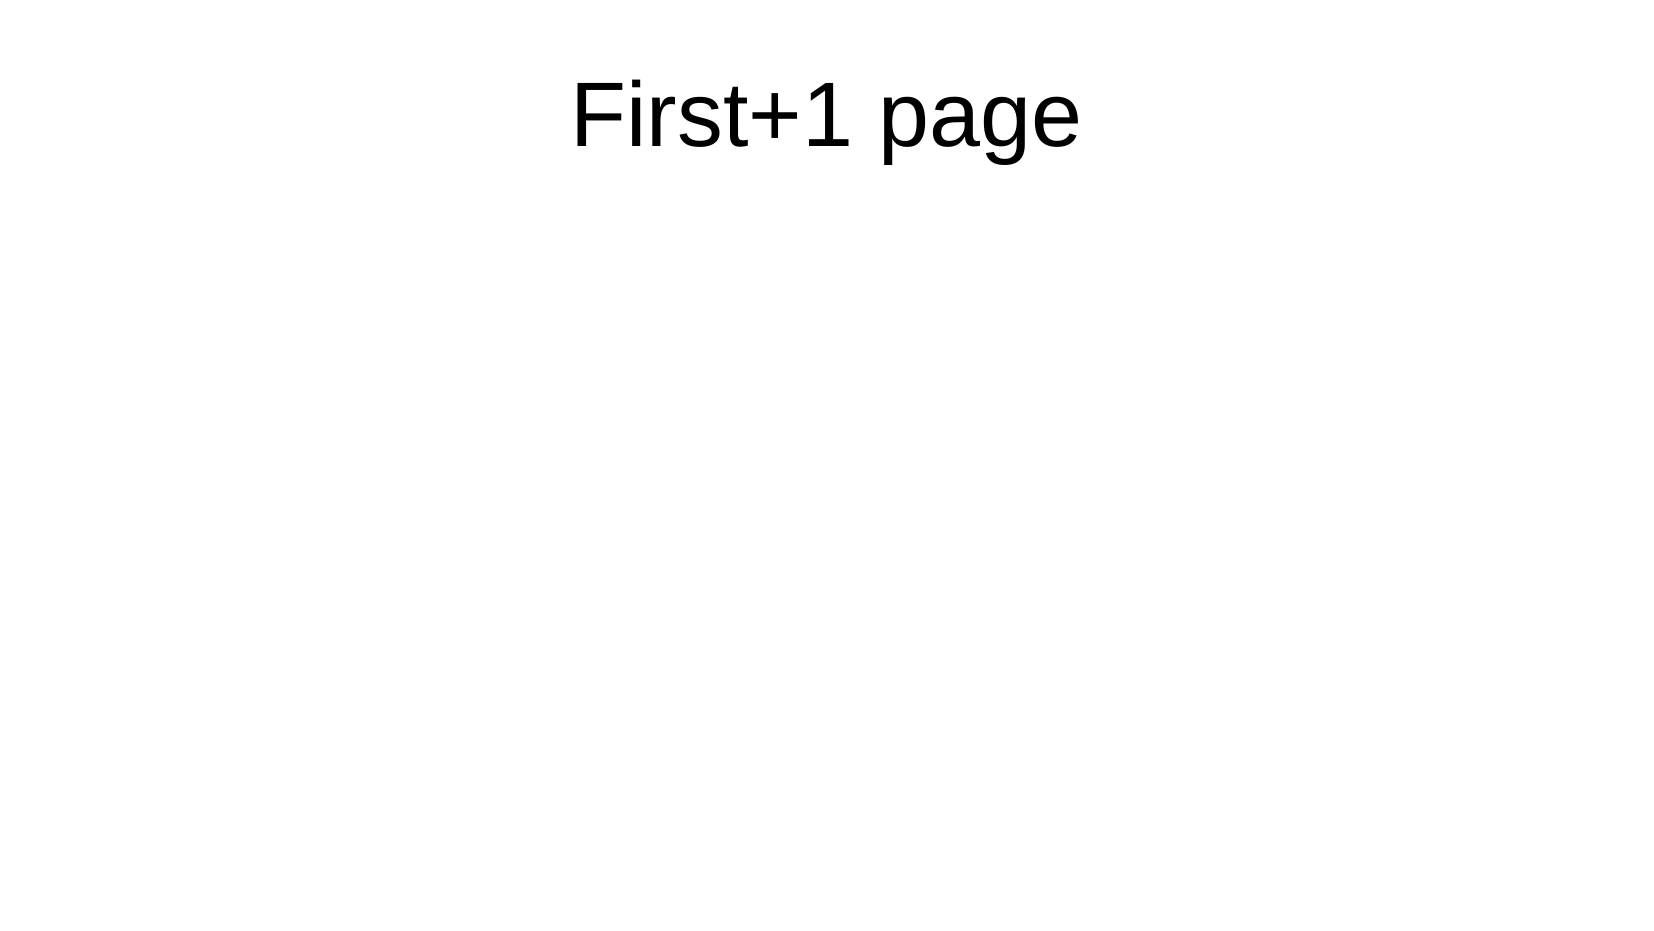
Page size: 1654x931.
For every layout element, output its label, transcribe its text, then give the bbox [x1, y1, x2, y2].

title First+1 page [82, 37, 1571, 193]
